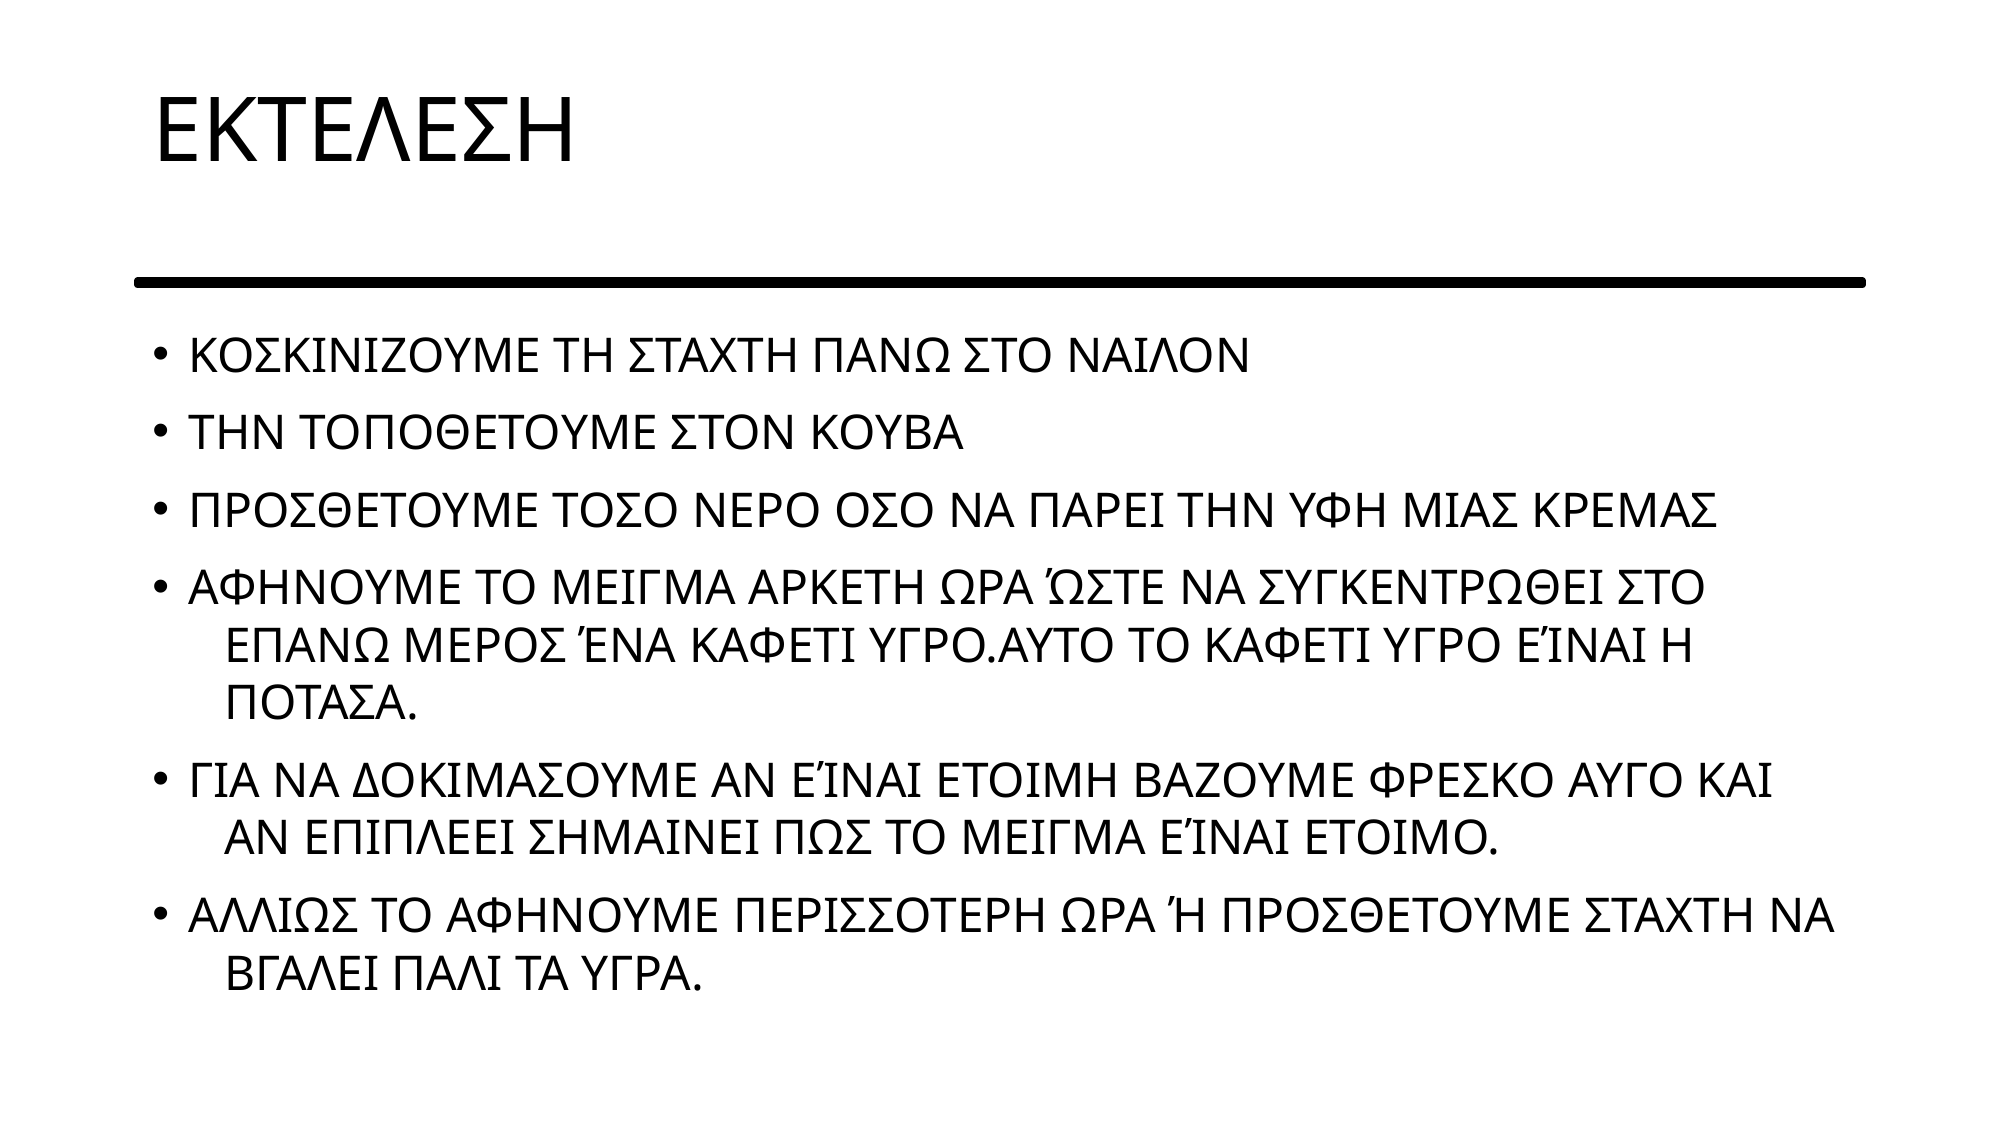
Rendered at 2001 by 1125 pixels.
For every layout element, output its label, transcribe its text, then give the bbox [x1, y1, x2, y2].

title ΕΚΤΕΛΕΣΗ [137, 59, 686, 193]
list ΚΟΣΚΙΝΙΖΟΥΜΕ ΤΗ ΣΤΑΧΤΗ ΠΑΝΩ ΣΤΟ ΝΑΙΛΟΝ ΤΗΝ ΤΟΠΟΘΕΤΟΥΜΕ ΣΤΟΝ ΚΟΥΒΑ ΠΡΟΣΘΕΤΟΥΜΕ ΤΟΣΟ ΝΕΡΟ ΟΣΟ ΝΑ ΠΑΡΕΙ ΤΗΝ ΥΦΗ ΜΙΑΣ ΚΡΕΜΑΣ ΑΦΗΝΟΥΜΕ ΤΟ ΜΕΙΓΜΑ ΑΡΚΕΤΗ ΩΡΑ ΏΣΤΕ ΝΑ ΣΥΓΚΕΝΤΡΩΘΕΙ ΣΤΟ ΕΠΑΝΩ ΜΕΡΟΣ ΈΝΑ ΚΑΦΕΤΙ ΥΓΡΟ.ΑΥΤΟ ΤΟ ΚΑΦΕΤΙ ΥΓΡΟ ΕΊΝΑΙ Η ΠΟΤΑΣΑ. ΓΙΑ ΝΑ ΔΟΚΙΜΑΣΟΥΜΕ ΑΝ ΕΊΝΑΙ ΕΤΟΙΜΗ ΒΑΖΟΥΜΕ ΦΡΕΣΚΟ ΑΥΓΟ ΚΑΙ ΑΝ ΕΠΙΠΛΕΕΙ ΣΗΜΑΙΝΕΙ ΠΩΣ ΤΟ ΜΕΙΓΜΑ ΕΊΝΑΙ ΕΤΟΙΜΟ. ΑΛΛΙΩΣ ΤΟ ΑΦΗΝΟΥΜΕ ΠΕΡΙΣΣΟΤΕΡΗ ΩΡΑ Ή ΠΡΟΣΘΕΤΟΥΜΕ ΣΤΑΧΤΗ ΝΑ ΒΓΑΛΕΙ ΠΑΛΙ ΤΑ ΥΓΡΑ. [137, 316, 1863, 1014]
